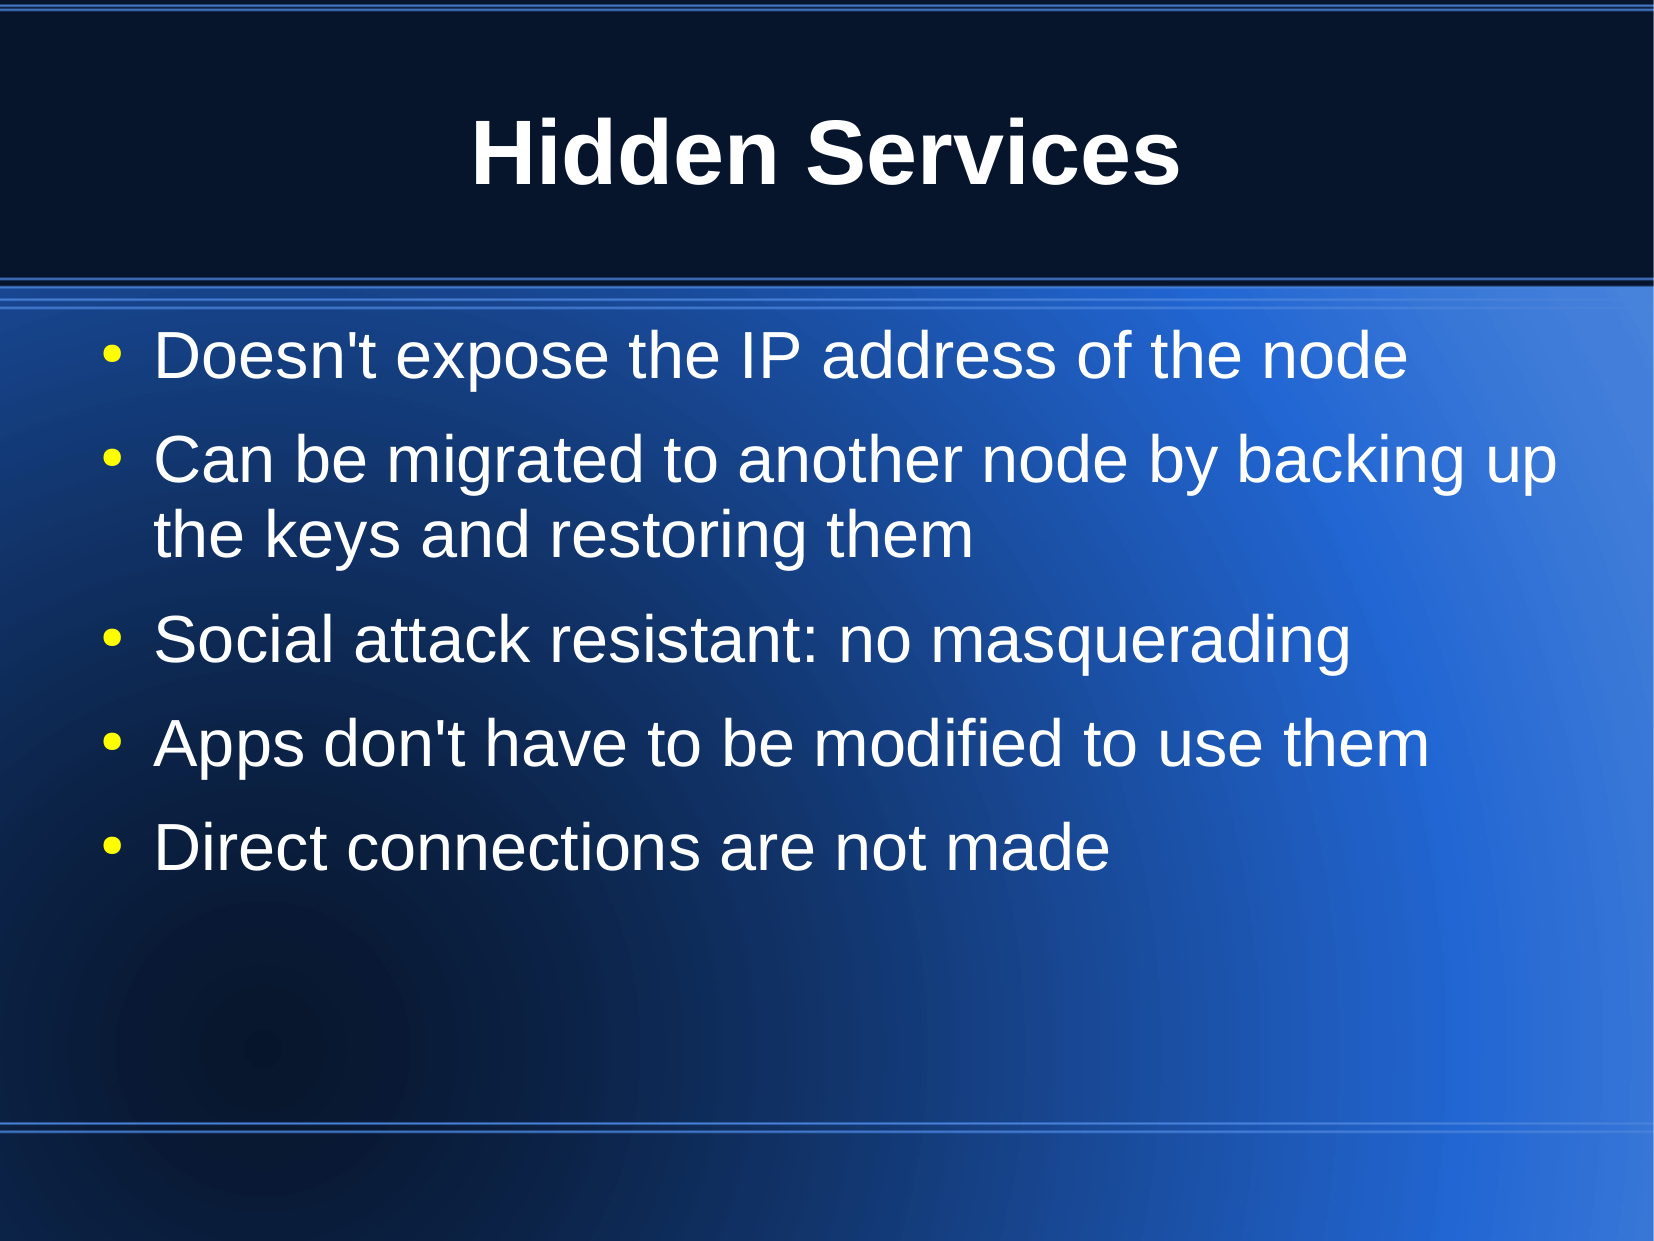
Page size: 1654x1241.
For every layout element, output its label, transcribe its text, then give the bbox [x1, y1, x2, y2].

picture [0, 0, 1654, 1241]
list Doesn't expose the IP address of the node Can be migrated to another node by backing up the keys and restoring them Social attack resistant: no masquerading Apps don't have to be modified to use them Direct connections are not made [82, 318, 1571, 1006]
title Hidden Services [82, 56, 1571, 250]
